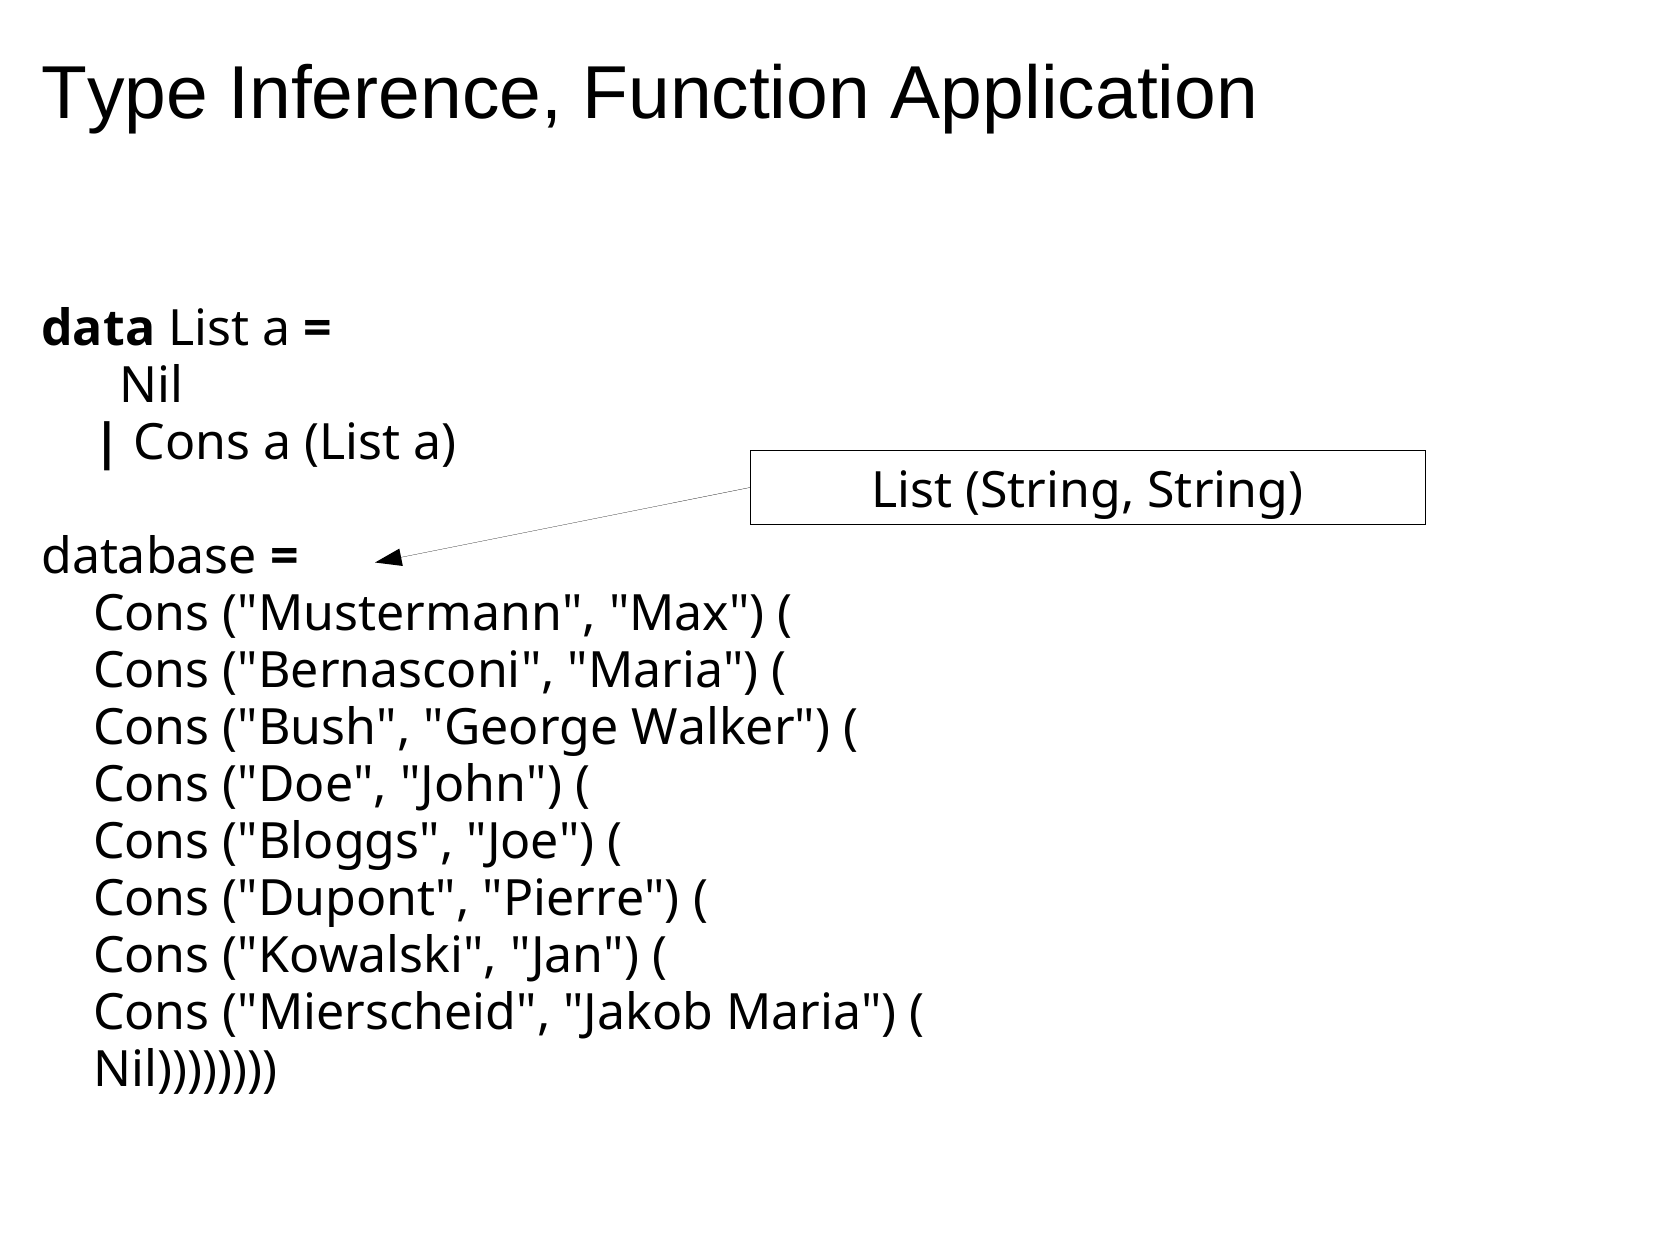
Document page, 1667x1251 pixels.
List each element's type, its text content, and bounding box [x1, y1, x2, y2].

list data List a = Nil | Cons a (List a) database = Cons ("Mustermann", "Max") ( Cons ("Bernasconi", "Maria") ( Cons ("Bush", "George Walker") ( Cons ("Doe", "John") ( Cons ("Bloggs", "Joe") ( Cons ("Dupont", "Pierre") ( Cons ("Kowalski", "Jan") ( Cons ("Mierscheid", "Jakob Maria") ( Nil)))))))) [41, 299, 1628, 1211]
title Type Inference, Function Application [41, 50, 1628, 257]
text_box List (String, String) [750, 450, 1426, 525]
